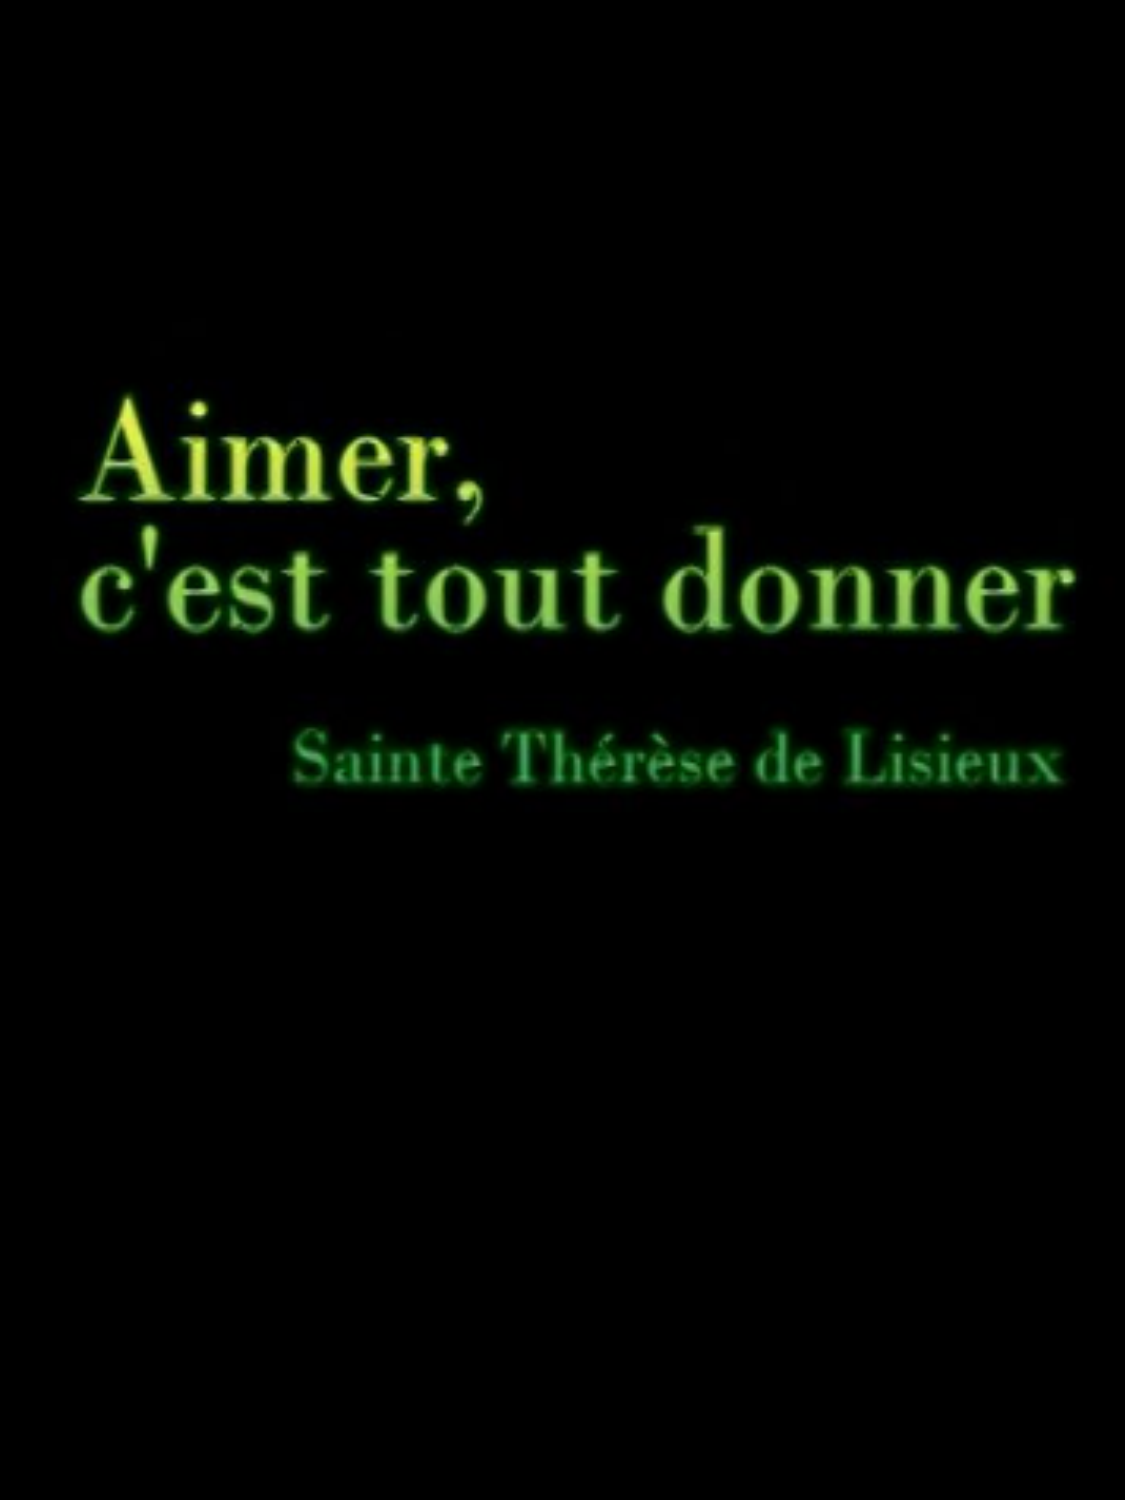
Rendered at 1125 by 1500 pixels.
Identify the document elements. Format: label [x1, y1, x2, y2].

picture [0, 318, 1125, 922]
